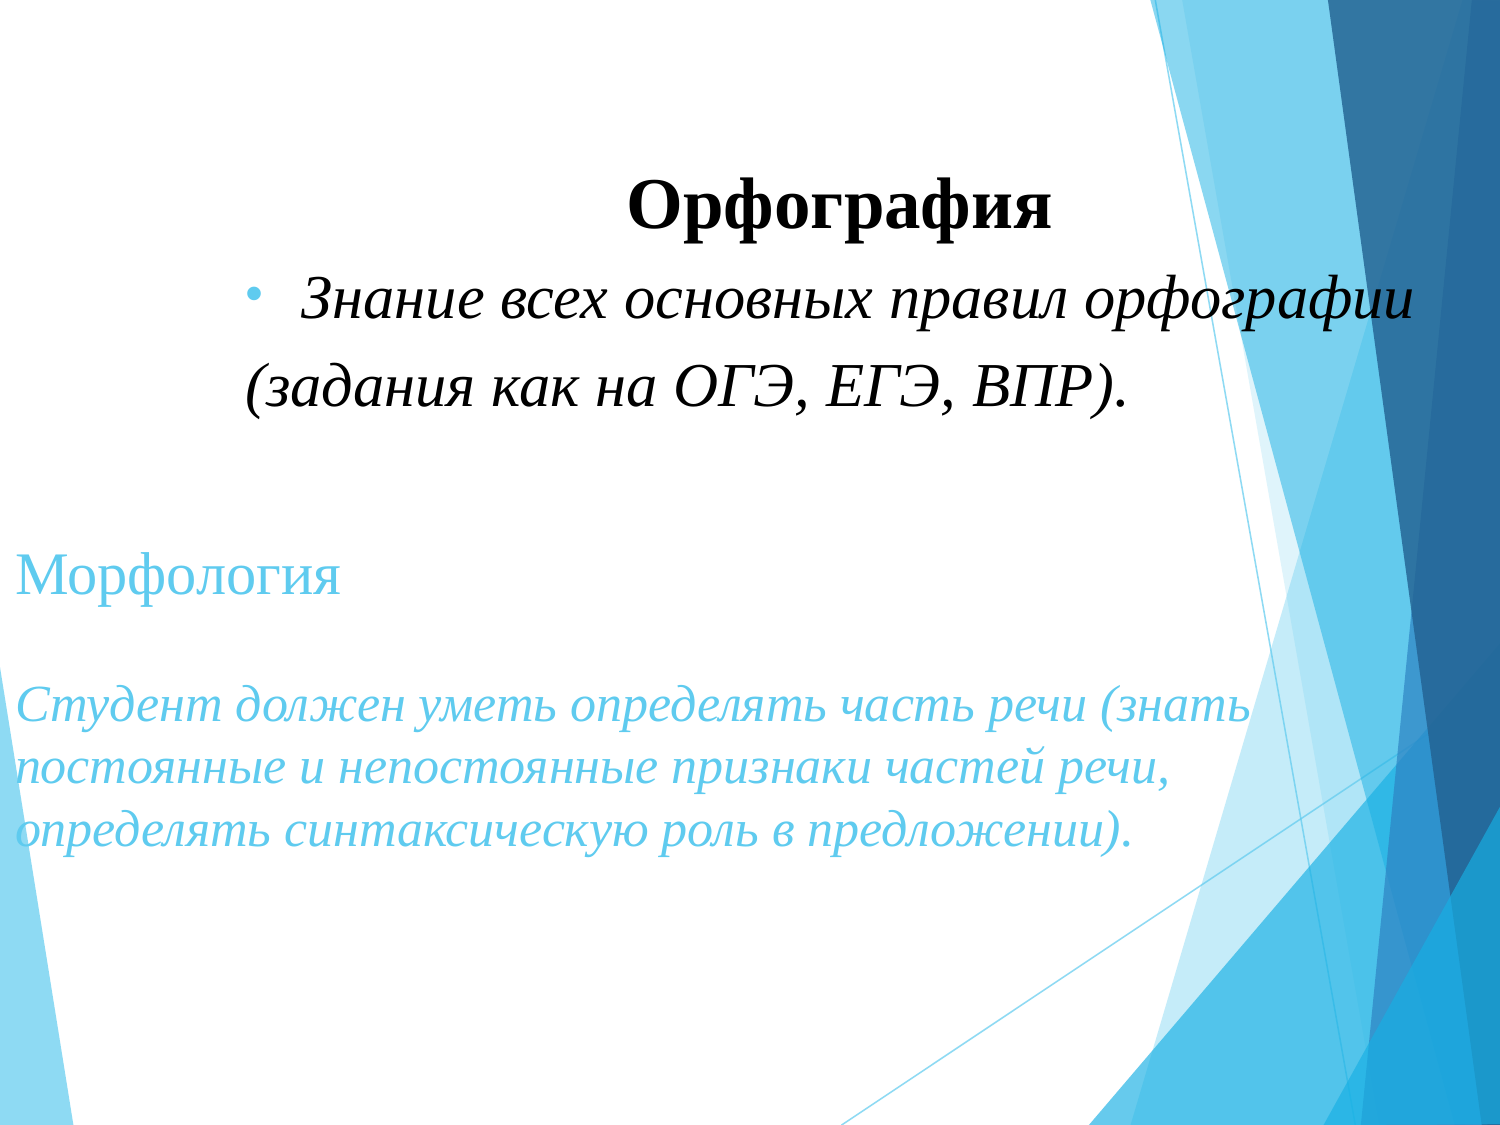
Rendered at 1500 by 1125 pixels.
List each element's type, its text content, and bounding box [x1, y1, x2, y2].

list Орфография Знание всех основных правил орфографии (задания как на ОГЭ, ЕГЭ, ВПР). [230, 147, 1500, 561]
title Морфология Студент должен уметь определять часть речи (знать постоянные и непостоянные признаки частей речи, определять синтаксическую роль в предложении). [0, 527, 1275, 935]
